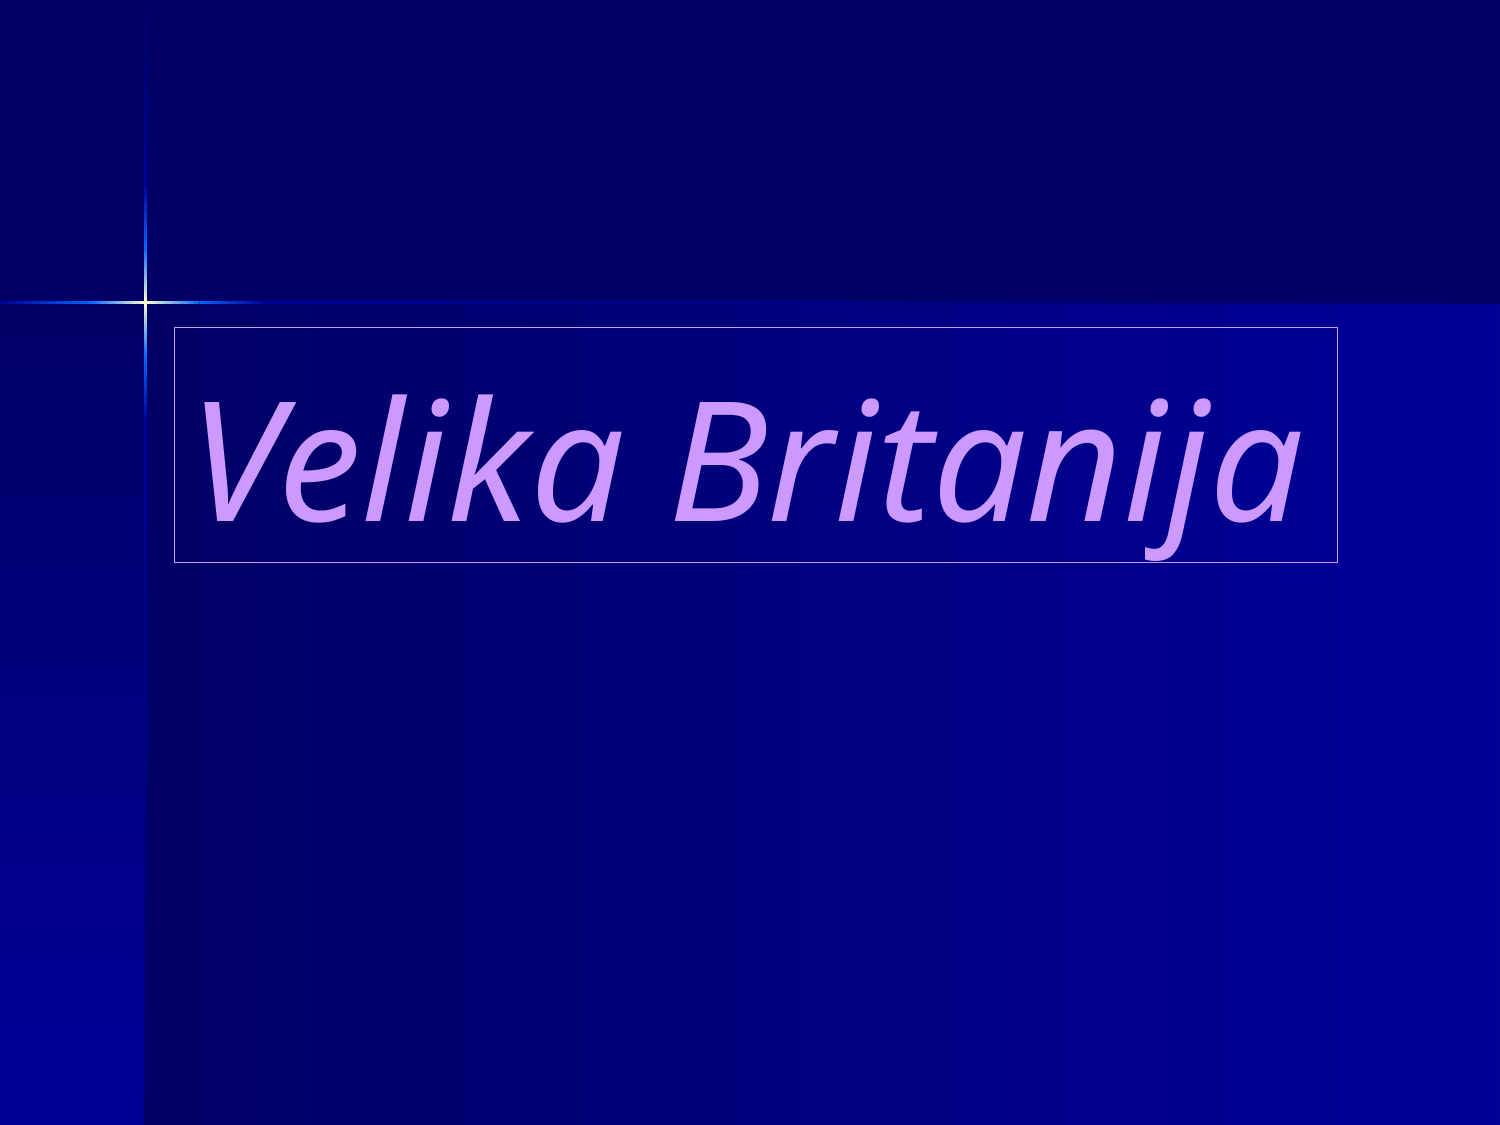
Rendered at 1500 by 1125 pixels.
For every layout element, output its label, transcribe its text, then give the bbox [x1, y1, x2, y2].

title Velika Britanija [174, 327, 1338, 563]
